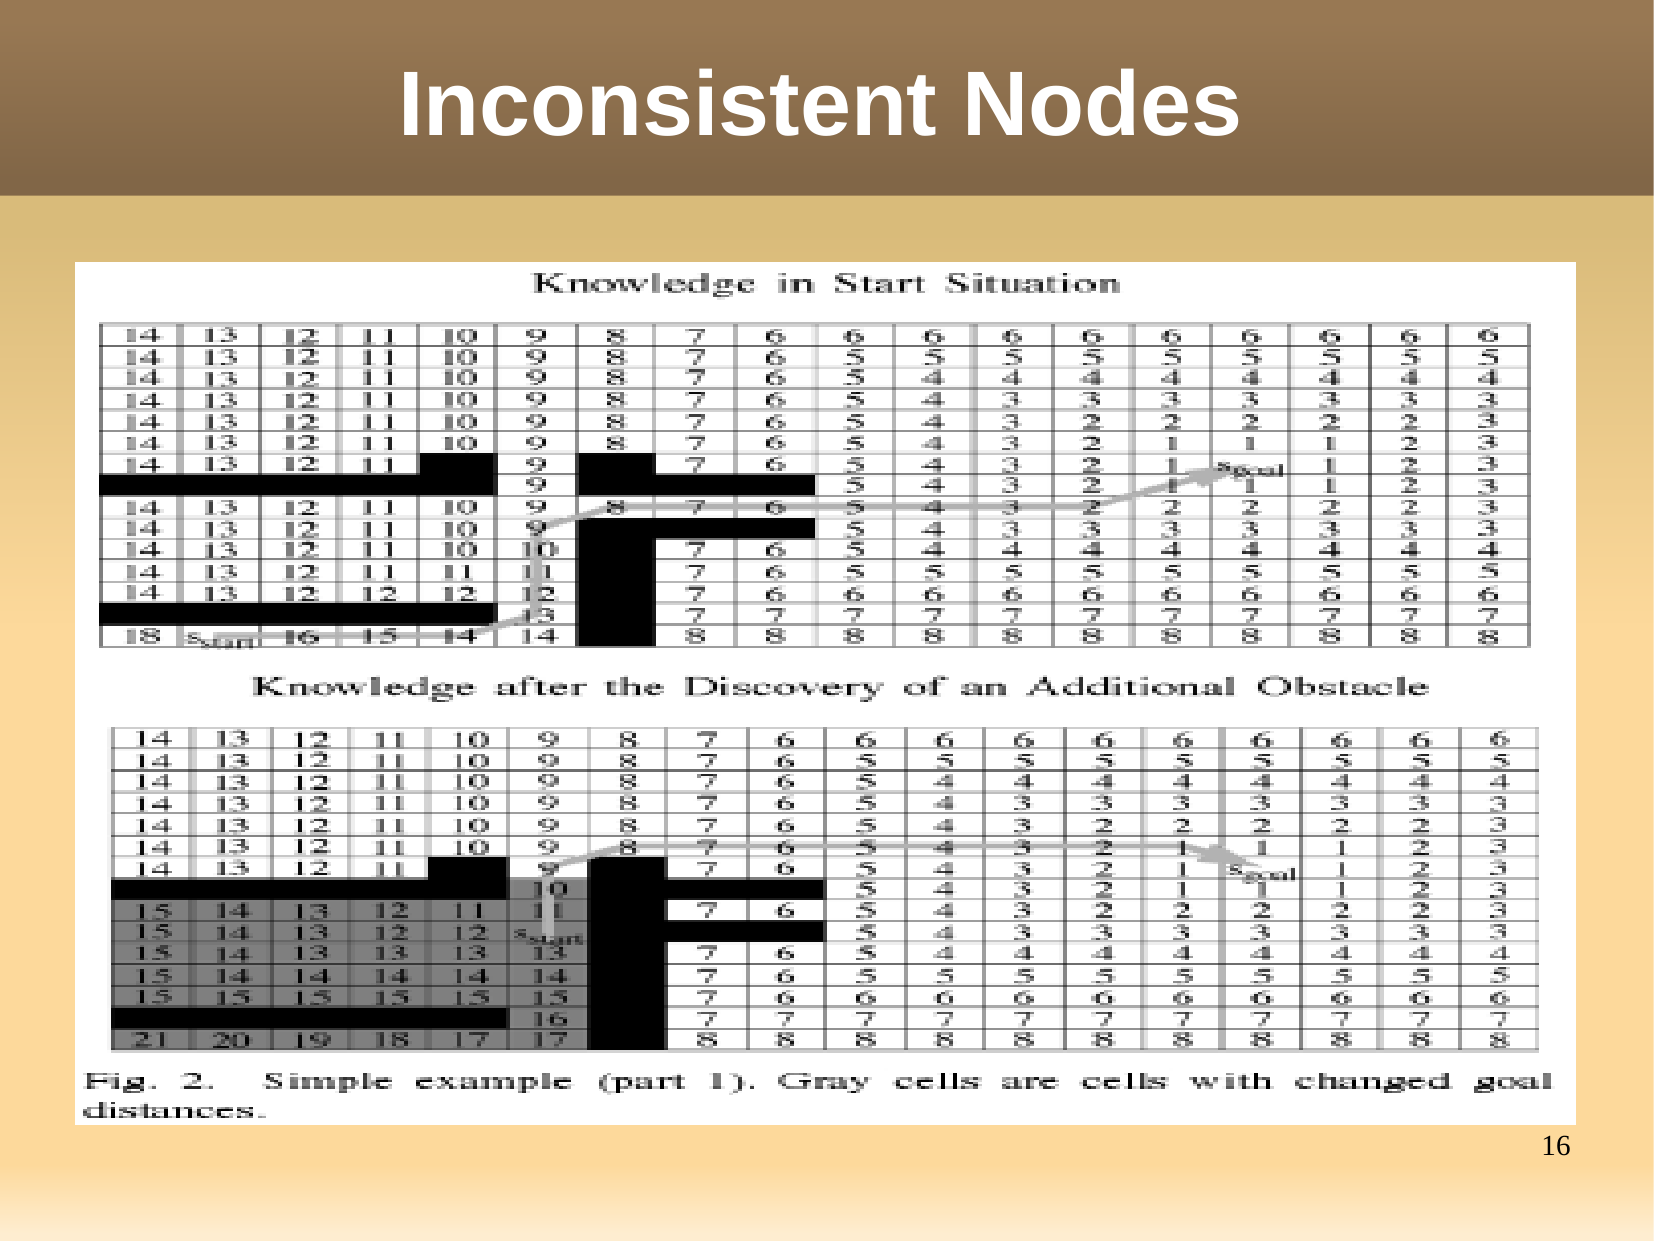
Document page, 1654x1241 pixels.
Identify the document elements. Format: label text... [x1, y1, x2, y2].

title Inconsistent Nodes [76, 7, 1565, 200]
picture [0, 0, 1654, 1241]
